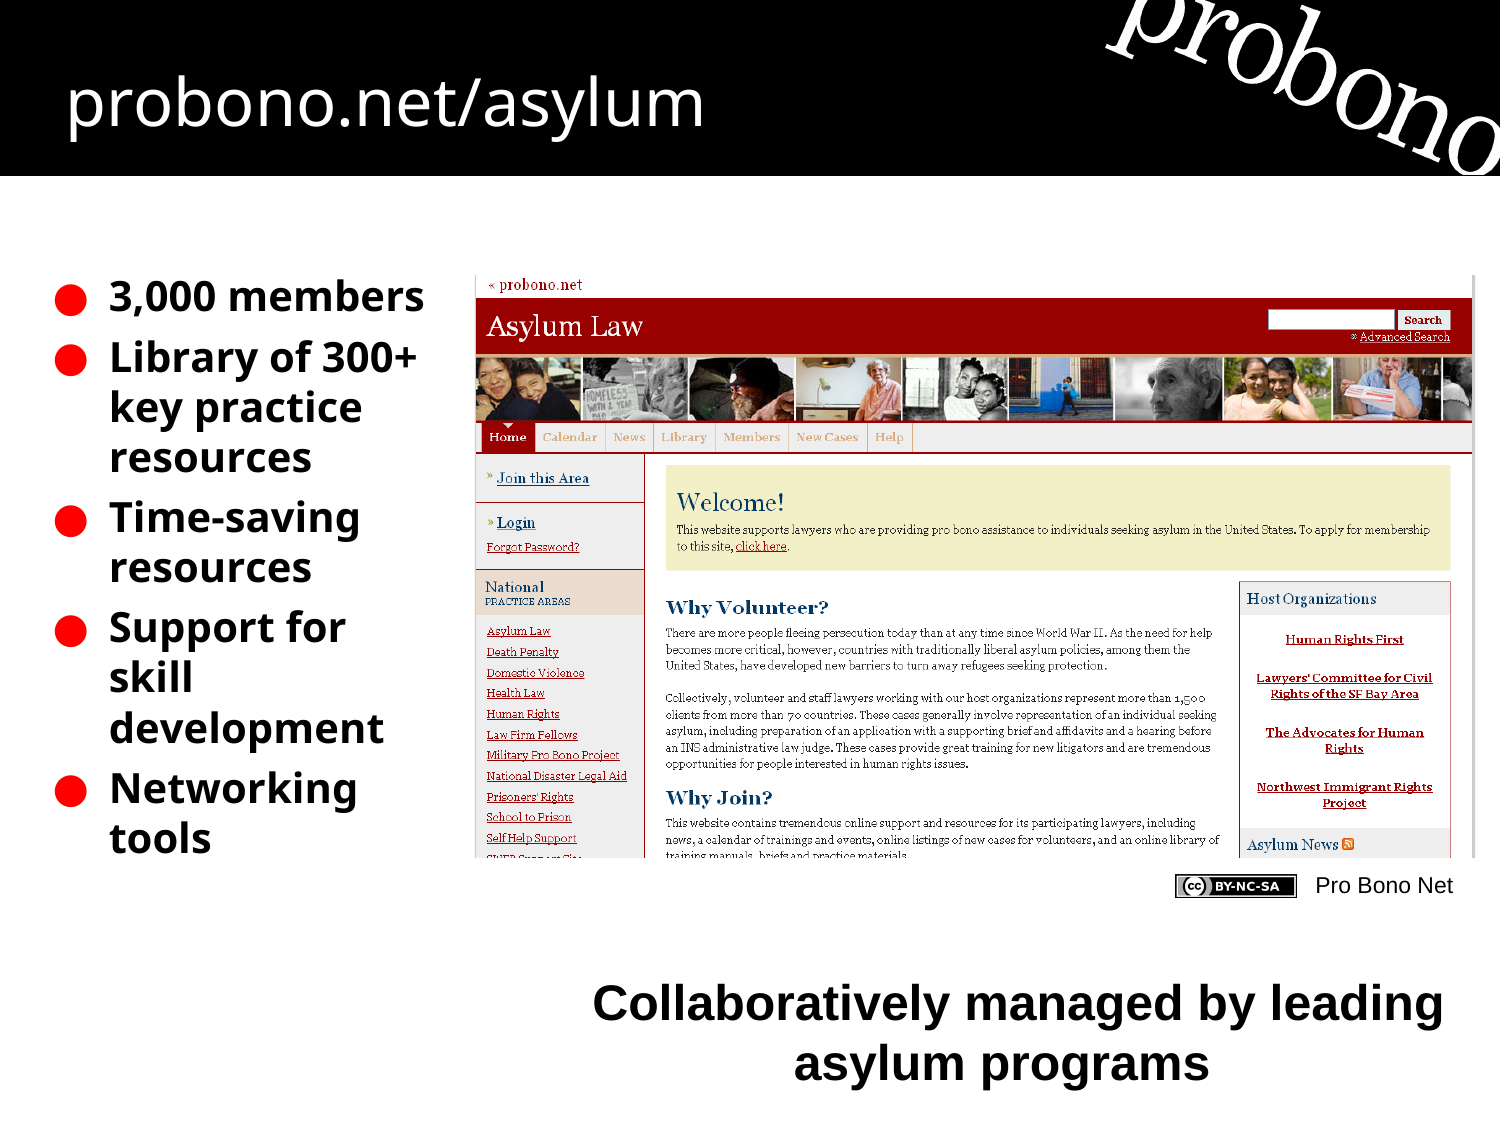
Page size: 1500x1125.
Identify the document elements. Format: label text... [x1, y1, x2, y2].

list 3,000 members Library of 300+ key practice resources Time-saving resources Support for skill development Networking tools [37, 262, 450, 1001]
text_box Pro Bono Net [1300, 862, 1469, 906]
text_box Collaboratively managed by leading asylum programs [537, 962, 1500, 1098]
picture [474, 275, 1476, 858]
title probono.net/asylum [50, 49, 1238, 150]
picture [1175, 874, 1297, 898]
